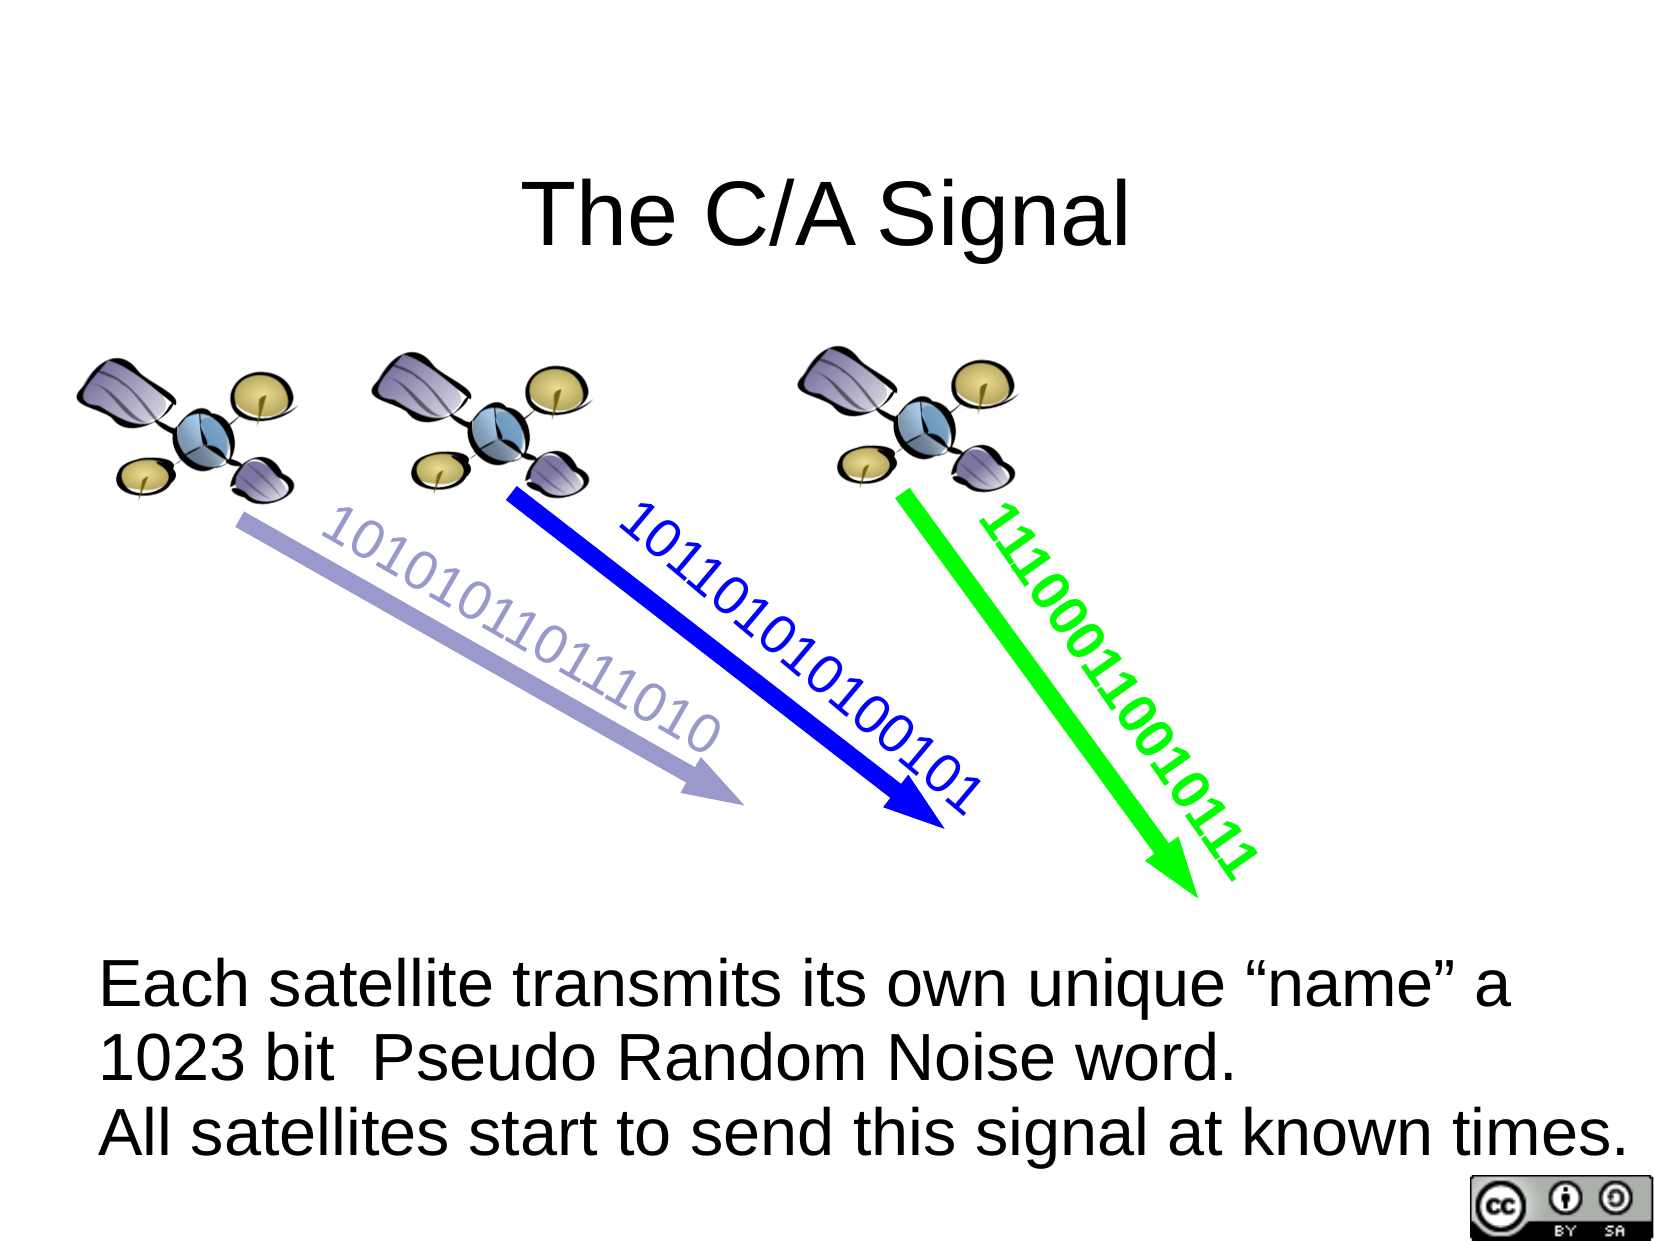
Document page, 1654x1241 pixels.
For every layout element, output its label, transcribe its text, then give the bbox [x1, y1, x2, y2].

text_box 111000110010111 [983, 580, 1298, 926]
title The C/A Signal [123, 110, 1529, 318]
text_box Each satellite transmits its own unique “name” a 1023 bit Pseudo Random Noise word. All satellites start to send this signal at known times. [83, 938, 1651, 1178]
text_box 101101010100101 [653, 580, 1018, 849]
text_box 101010110111010 [373, 586, 761, 792]
picture [0, 261, 1120, 592]
picture [1470, 1175, 1654, 1241]
